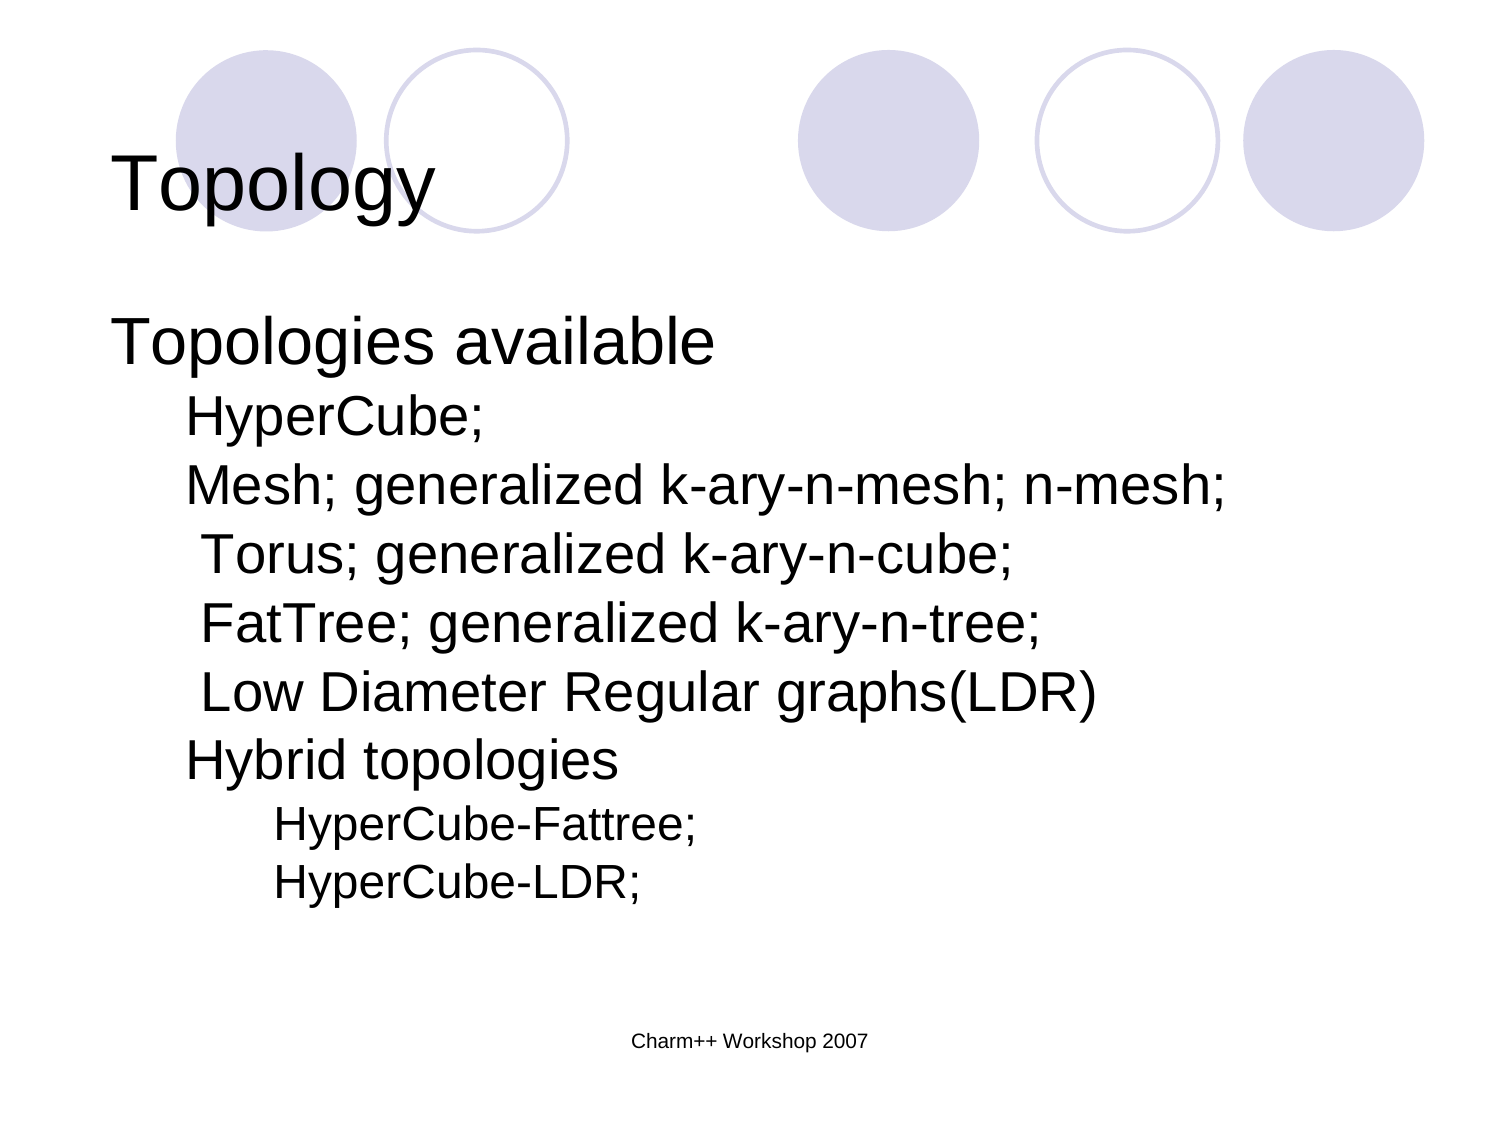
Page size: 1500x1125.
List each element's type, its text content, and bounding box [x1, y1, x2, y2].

title Topology [110, 93, 1392, 282]
list Topologies available HyperCube; Mesh; generalized k-ary-n-mesh; n-mesh; Torus; generalized k-ary-n-cube; FatTree; generalized k-ary-n-tree; Low Diameter Regular graphs(LDR) Hybrid topologies HyperCube-Fattree; HyperCube-LDR; [110, 312, 1392, 1022]
